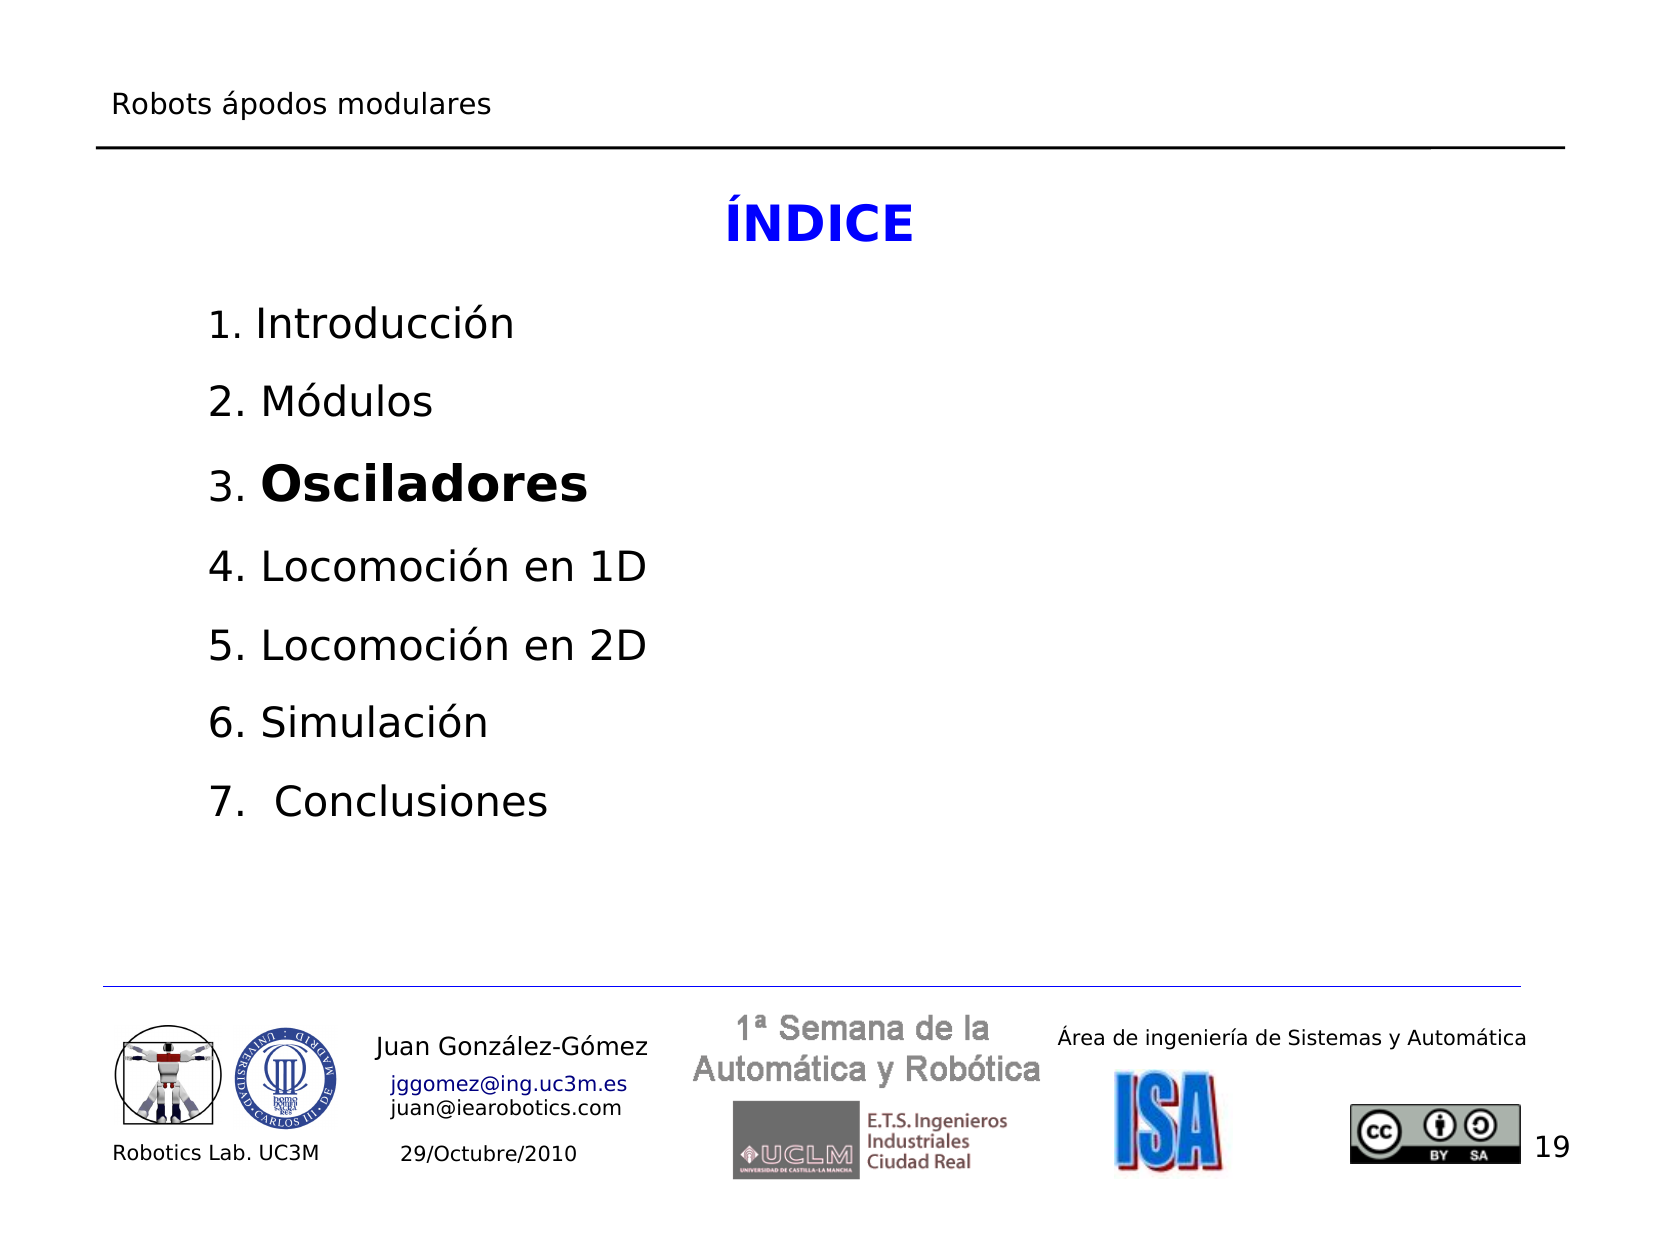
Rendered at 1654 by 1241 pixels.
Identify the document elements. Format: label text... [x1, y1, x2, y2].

text_box Área de ingeniería de Sistemas y Automática [1042, 1019, 1542, 1062]
picture [233, 1025, 338, 1130]
picture [114, 1025, 222, 1125]
picture [1350, 1104, 1521, 1164]
text_box 29/Octubre/2010 [385, 1134, 593, 1178]
text_box ÍNDICE [709, 187, 931, 261]
text_box jggomez@ing.uc3m.es juan@iearobotics.com [375, 1064, 643, 1129]
text_box Robots ápodos modulares [96, 79, 508, 129]
text_box Robotics Lab. UC3M [97, 1133, 385, 1179]
text_box Introducción Módulos Osciladores Locomoción en 1D Locomoción en 2D Simulación Conclusiones [192, 292, 663, 834]
picture [662, 994, 1072, 1199]
picture [1114, 1069, 1233, 1179]
text_box Juan González-Gómez [361, 1024, 662, 1070]
